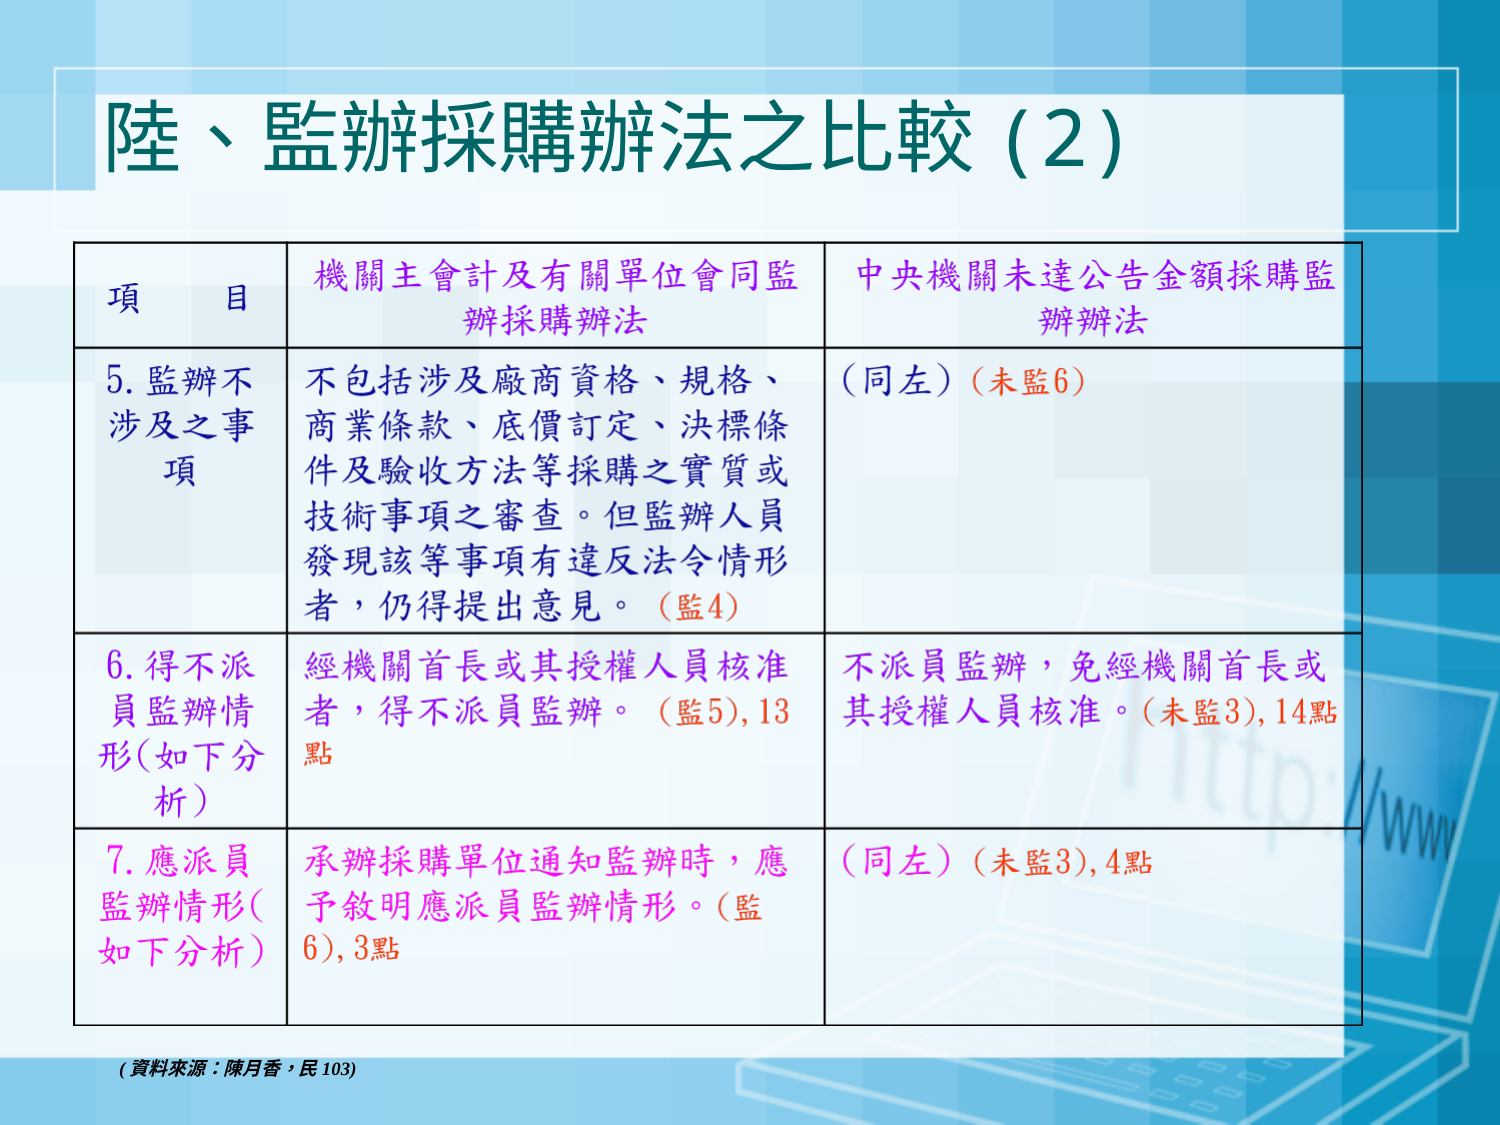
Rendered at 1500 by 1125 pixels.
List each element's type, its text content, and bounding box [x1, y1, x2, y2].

title 陸、監辦採購辦法之比較(2) [87, 87, 1338, 201]
picture [73, 238, 1363, 1027]
text_box (資料來源：陳月香，民103) [104, 1049, 719, 1087]
